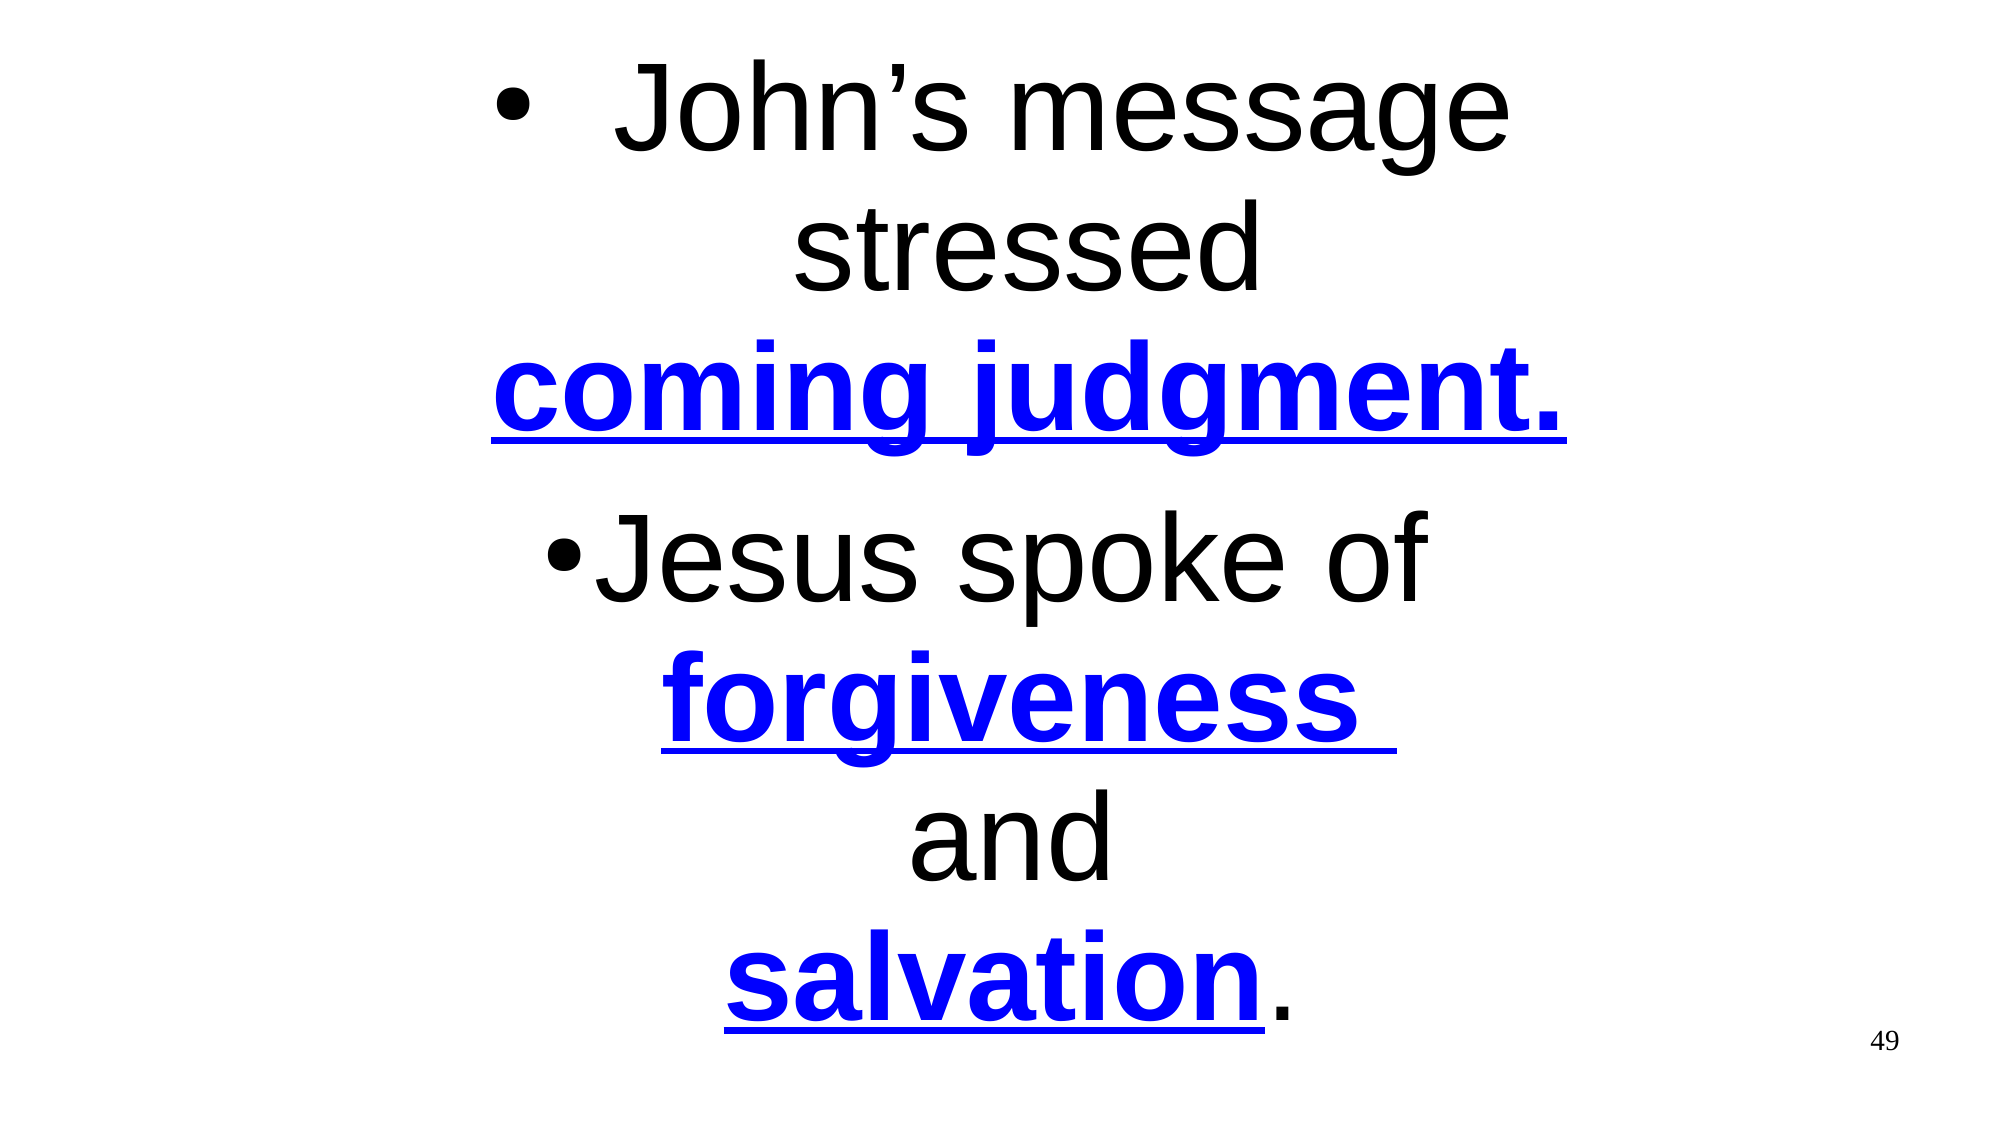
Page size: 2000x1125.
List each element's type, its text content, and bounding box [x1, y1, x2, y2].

list John’s message stressed coming judgment. Jesus spoke of forgiveness and salvation. [37, 37, 1951, 1088]
